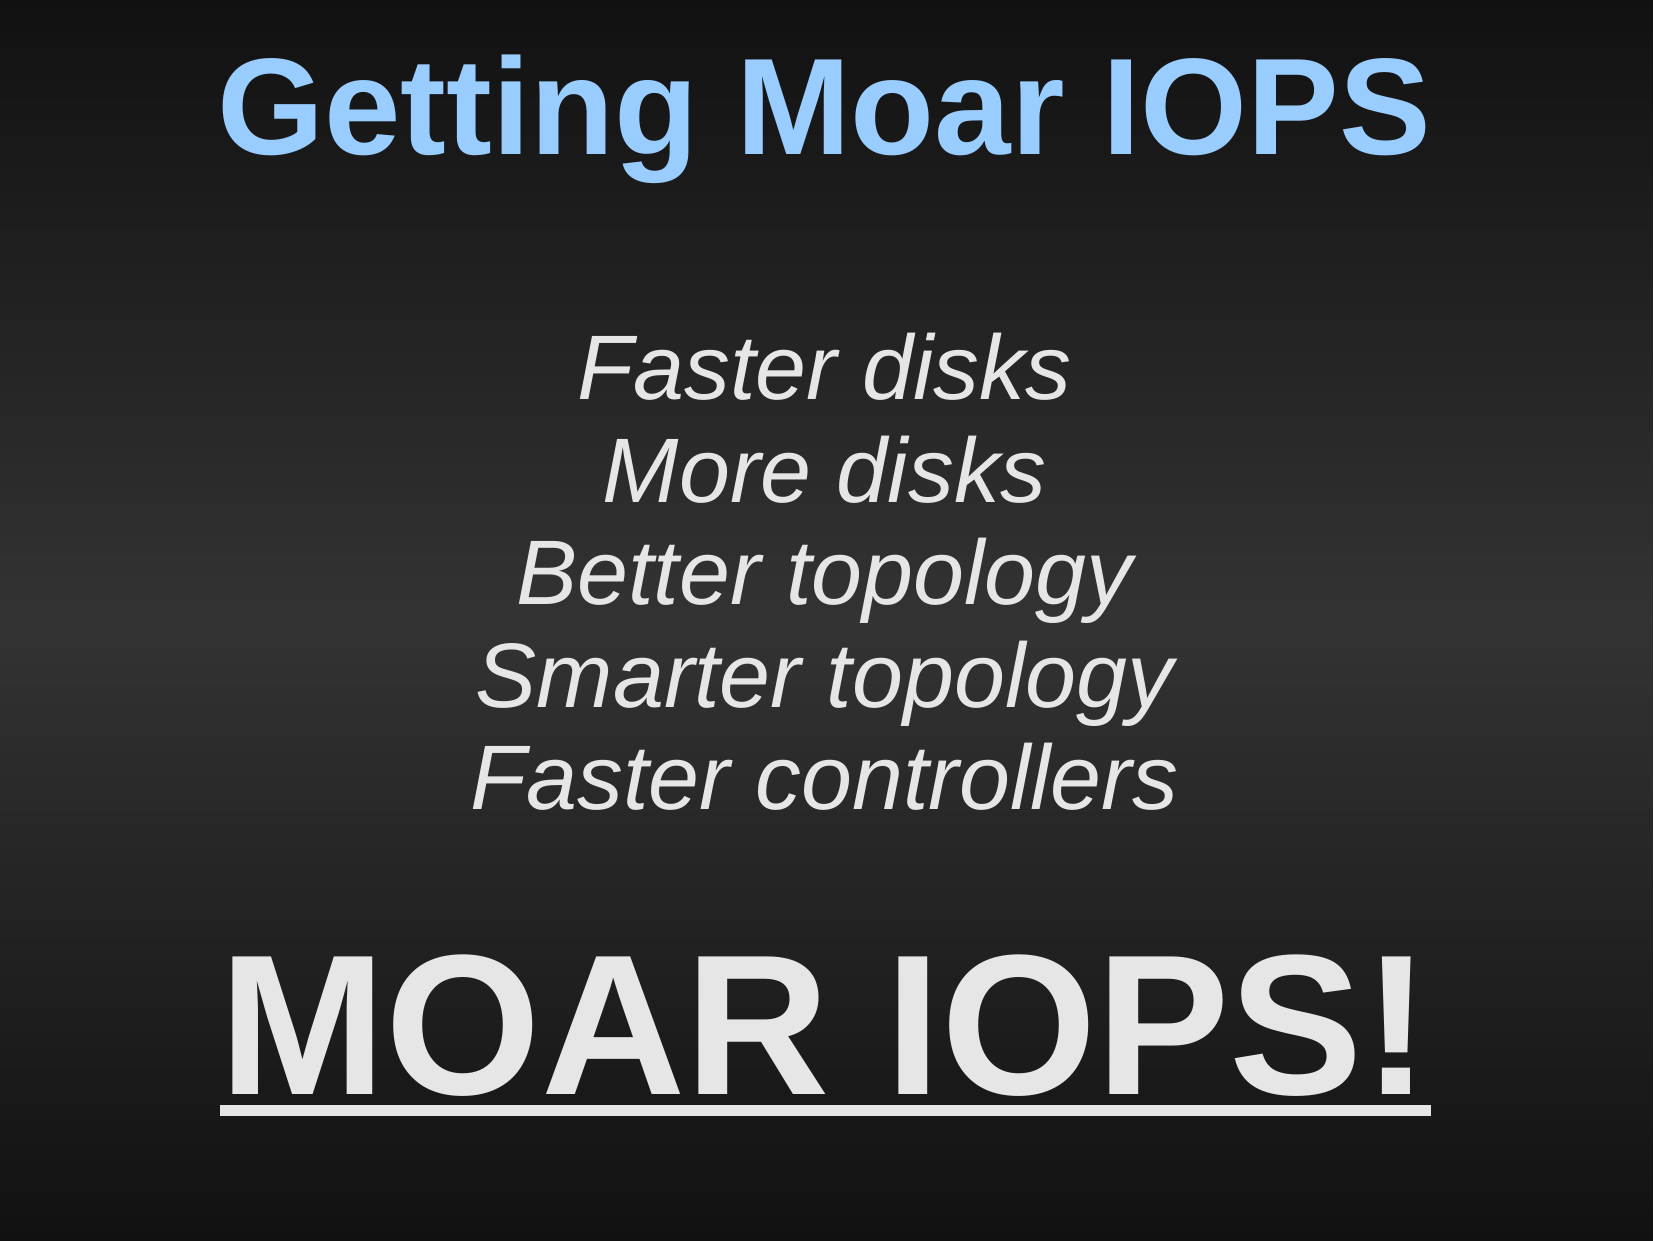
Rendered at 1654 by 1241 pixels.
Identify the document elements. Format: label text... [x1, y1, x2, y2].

title Faster disks More disks Better topology Smarter topology Faster controllers MOAR IOPS! [0, 212, 1651, 1241]
title Getting Moar IOPS [0, 2, 1651, 211]
